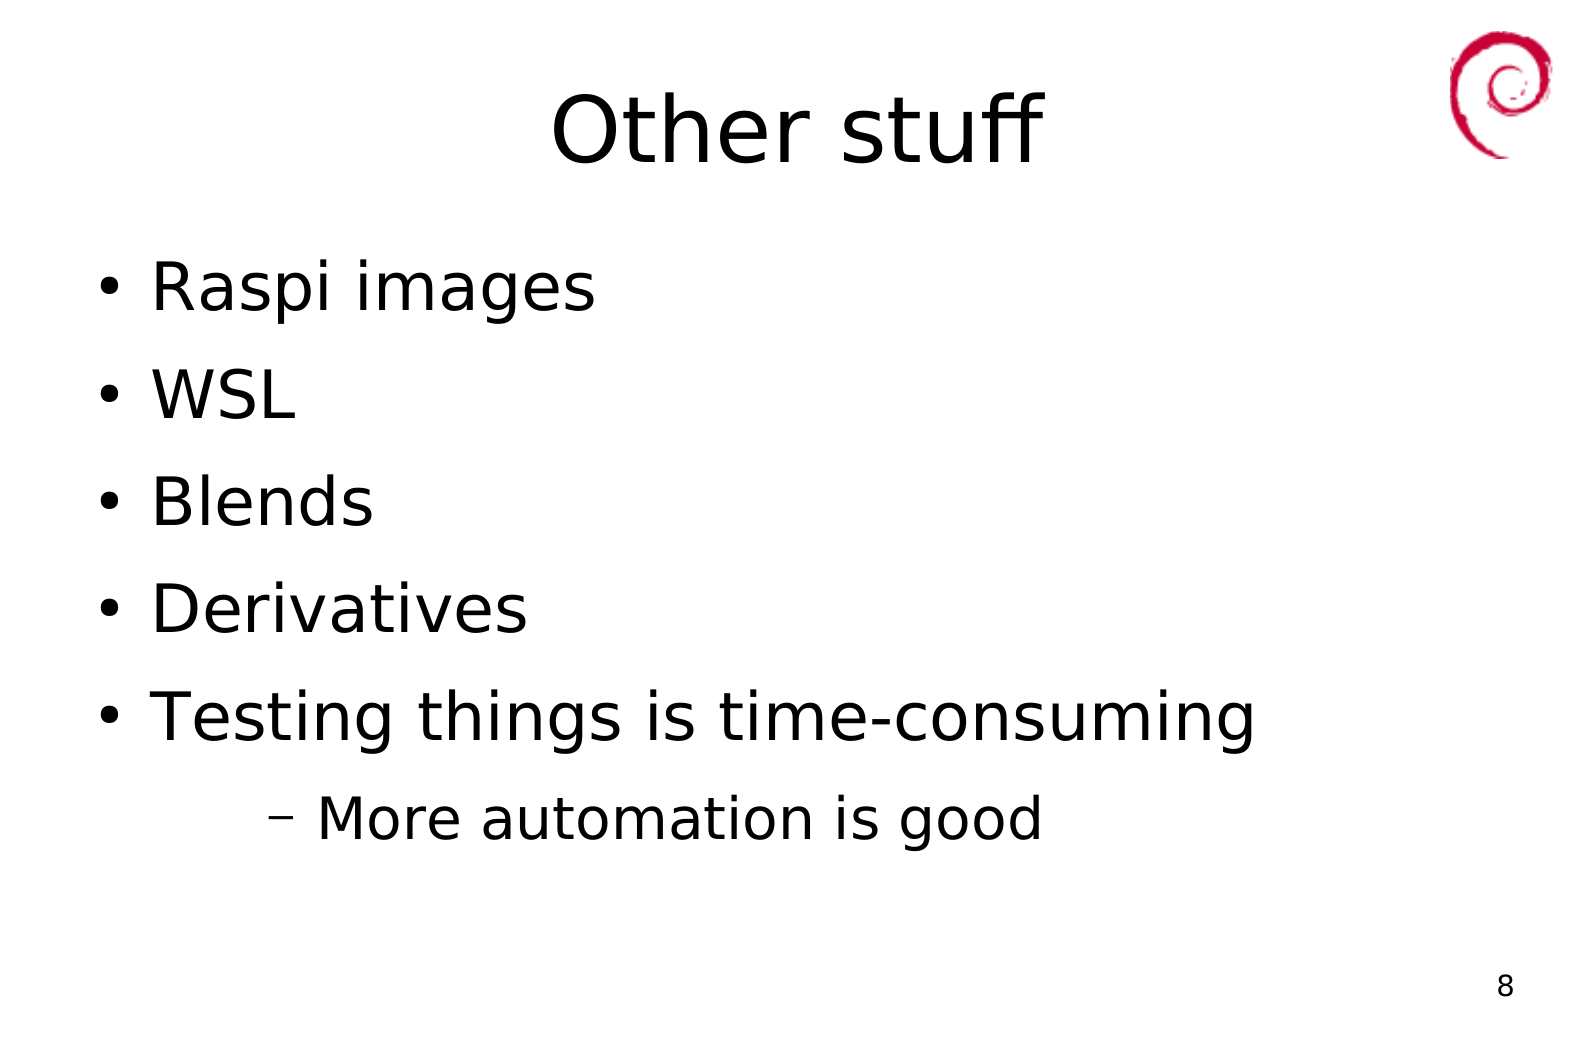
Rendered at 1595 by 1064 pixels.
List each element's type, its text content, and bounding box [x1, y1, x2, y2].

title Other stuff [79, 42, 1515, 220]
list Raspi images WSL Blends Derivatives Testing things is time-consuming More automation is good [79, 248, 1515, 951]
picture [1450, 31, 1555, 159]
